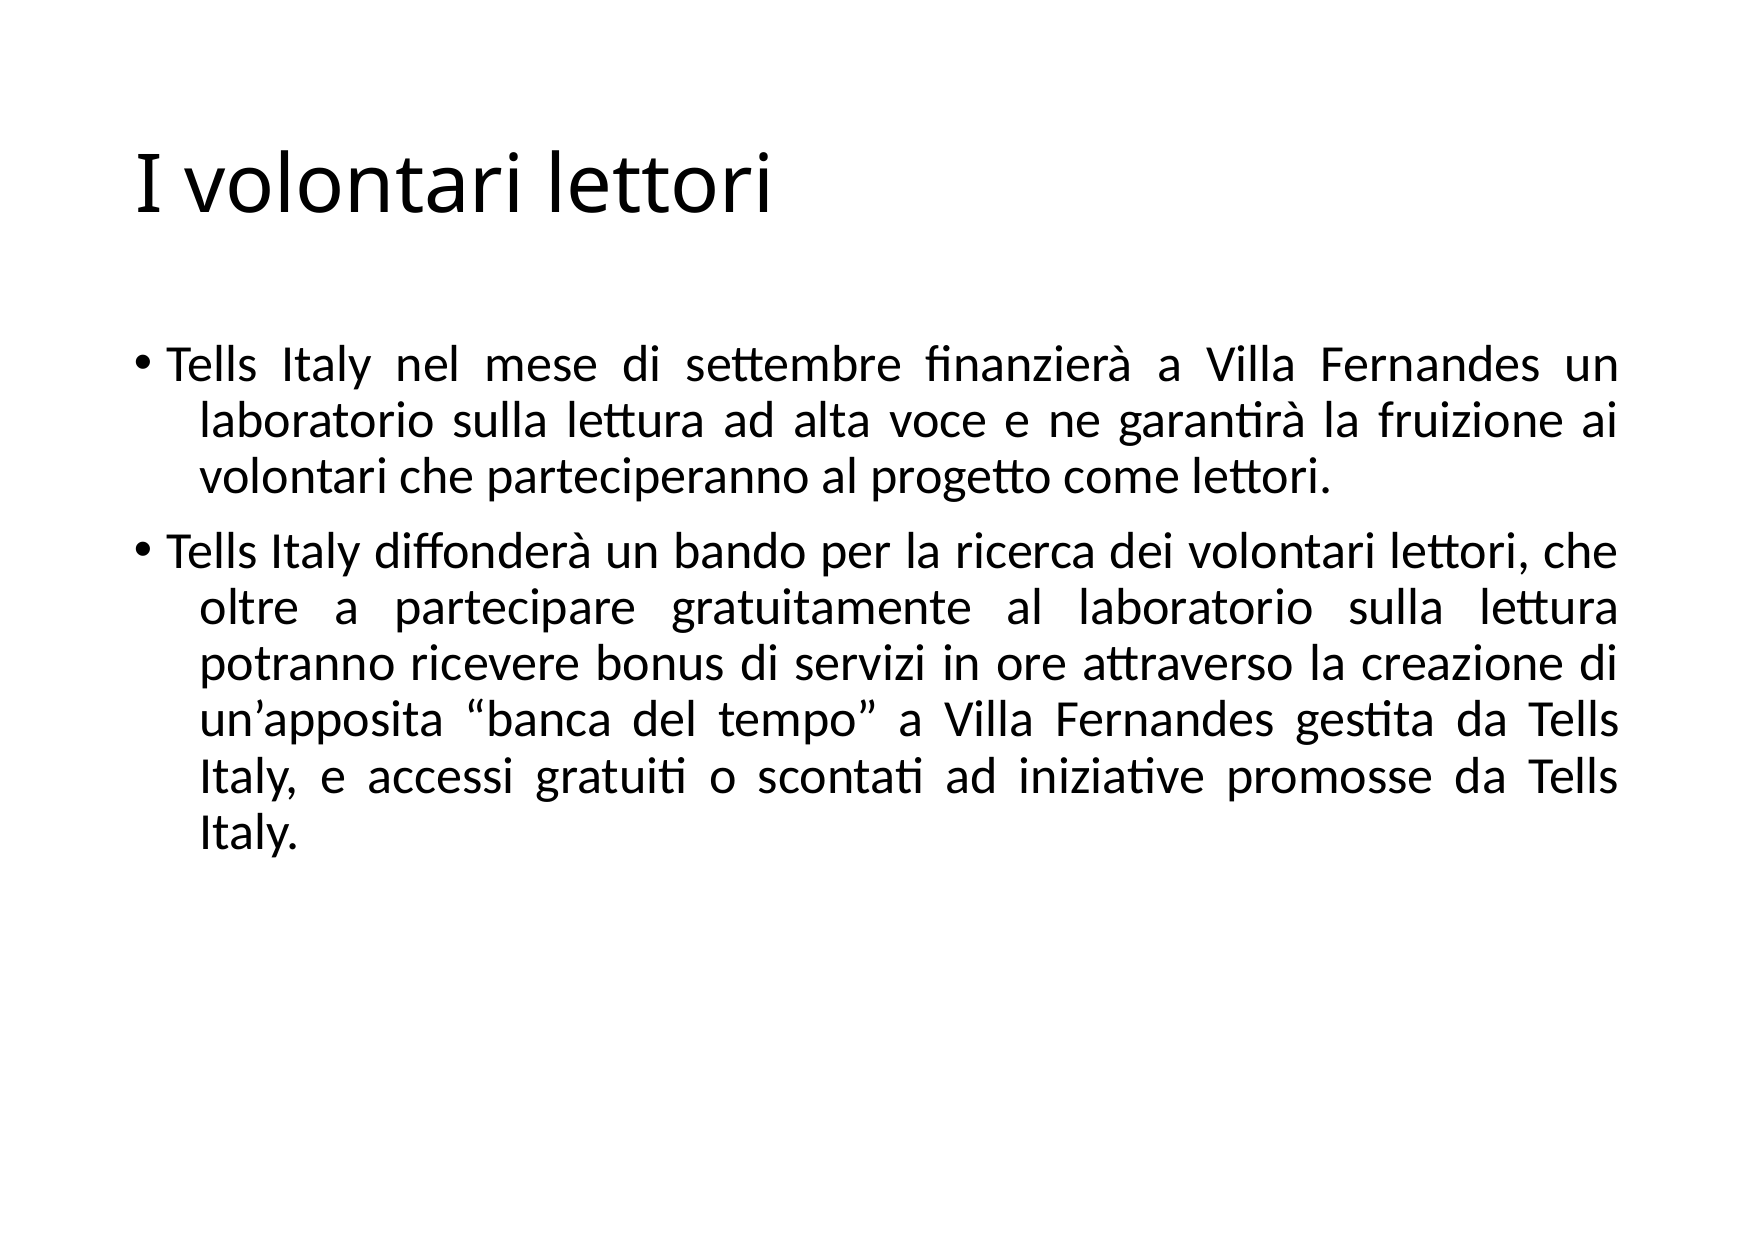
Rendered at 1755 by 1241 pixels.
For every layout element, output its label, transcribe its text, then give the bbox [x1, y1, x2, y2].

title I volontari lettori [120, 66, 1634, 306]
list Tells Italy nel mese di settembre finanzierà a Villa Fernandes un laboratorio sulla lettura ad alta voce e ne garantirà la fruizione ai volontari che parteciperanno al progetto come lettori. Tells Italy diffonderà un bando per la ricerca dei volontari lettori, che oltre a partecipare gratuitamente al laboratorio sulla lettura potranno ricevere bonus di servizi in ore attraverso la creazione di un’apposita “banca del tempo” a Villa Fernandes gestita da Tells Italy, e accessi gratuiti o scontati ad iniziative promosse da Tells Italy. [120, 330, 1634, 1118]
